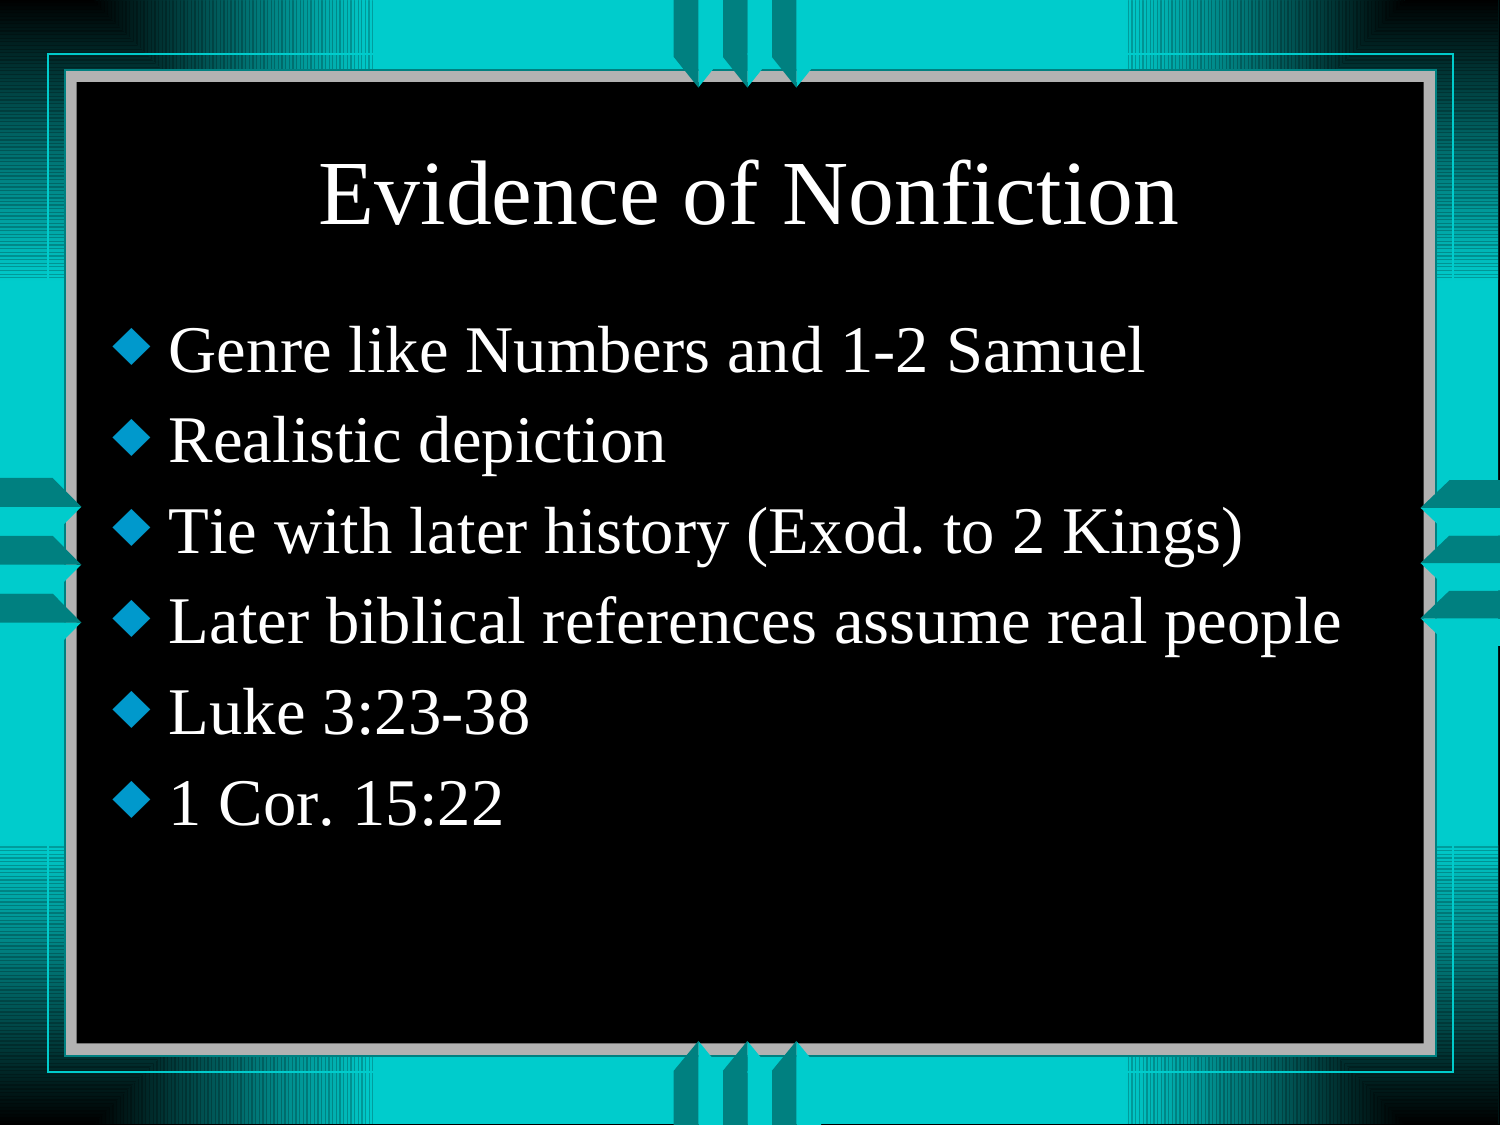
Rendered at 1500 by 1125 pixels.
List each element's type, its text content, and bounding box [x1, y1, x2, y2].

title Evidence of Nonfiction [112, 99, 1388, 288]
list Genre like Numbers and 1-2 Samuel Realistic depiction Tie with later history (Exod. to 2 Kings) Later biblical references assume real people Luke 3:23-38 1 Cor. 15:22 [112, 312, 1388, 988]
